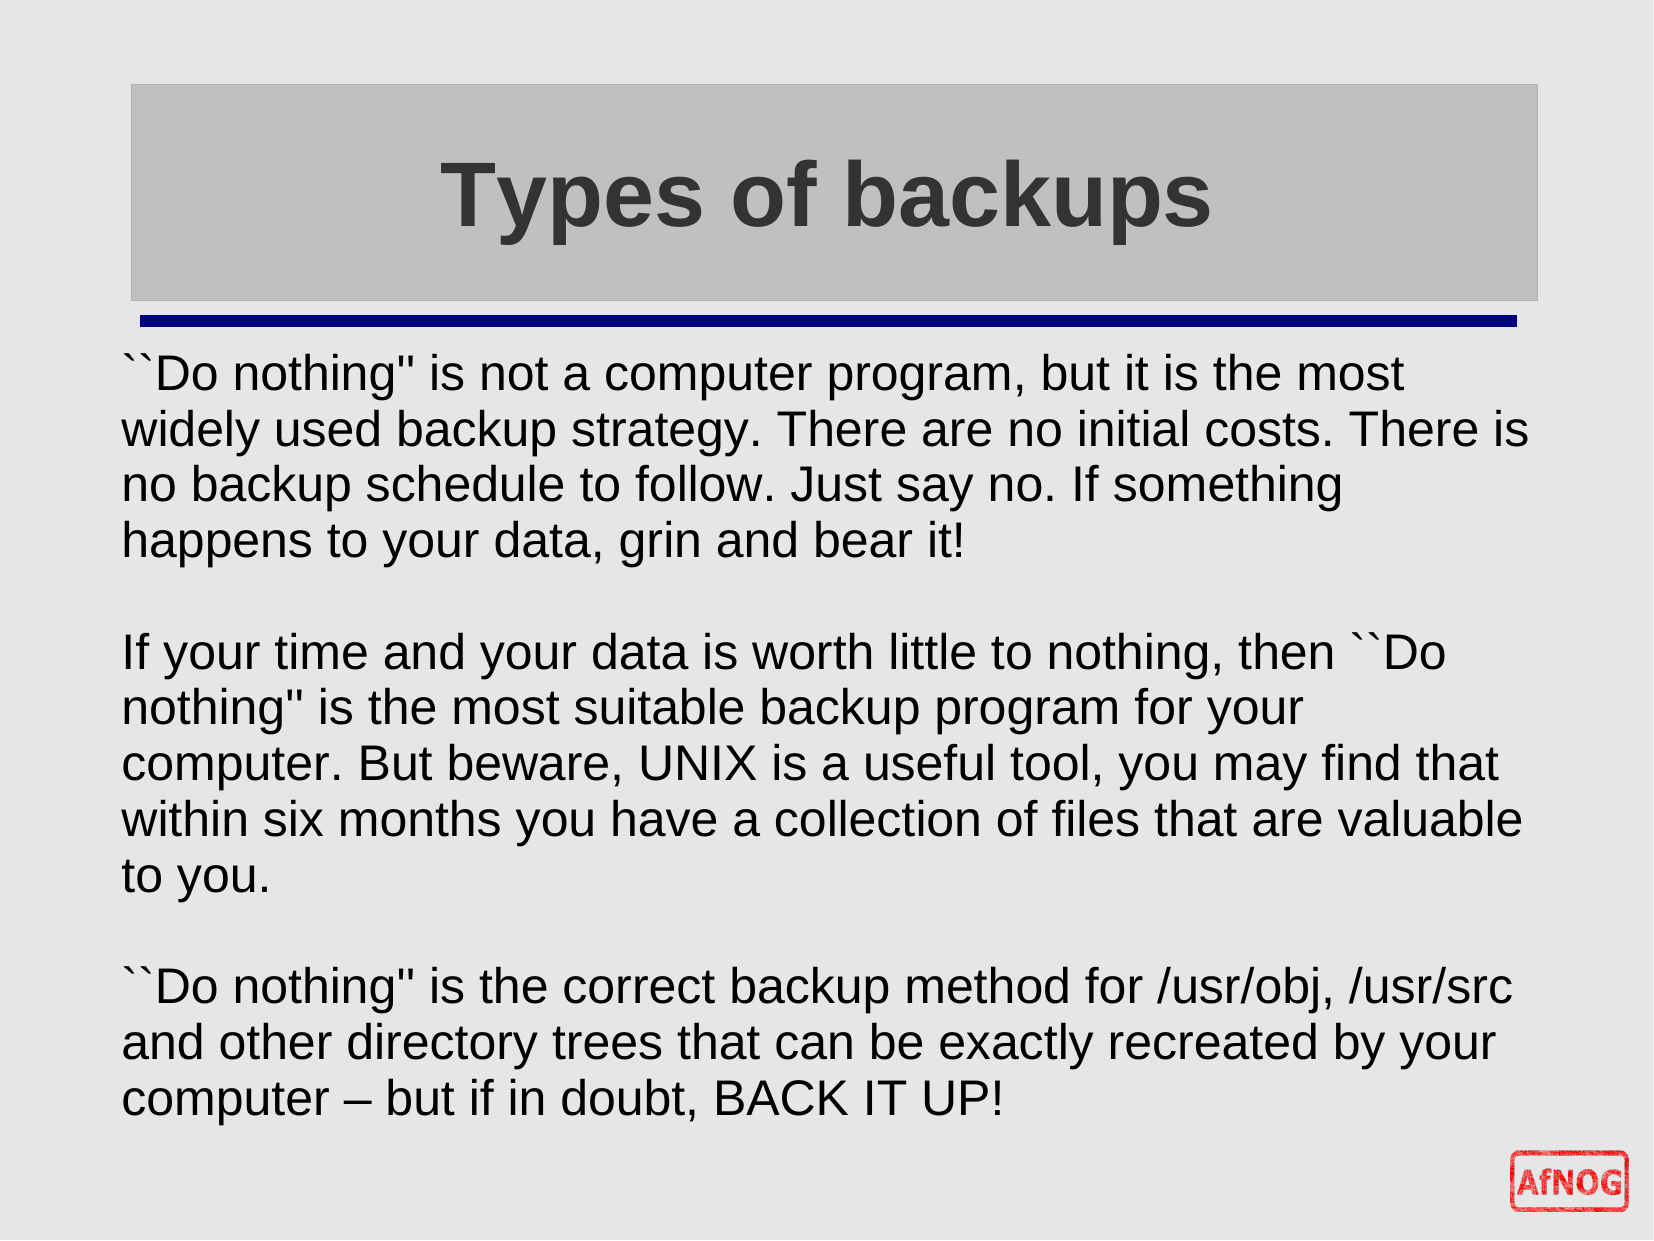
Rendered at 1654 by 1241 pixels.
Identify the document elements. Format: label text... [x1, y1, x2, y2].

picture [1510, 1150, 1629, 1212]
title Types of backups [121, 91, 1534, 299]
subtitle ``Do nothing'' is not a computer program, but it is the most widely used backup strategy. There are no initial costs. There is no backup schedule to follow. Just say no. If something happens to your data, grin and bear it! If your time and your data is worth little to nothing, then ``Do nothing'' is the most suitable backup program for your computer. But beware, UNIX is a useful tool, you may find that within six months you have a collection of files that are valuable to you. ``Do nothing'' is the correct backup method for /usr/obj, /usr/src and other directory trees that can be exactly recreated by your computer – but if in doubt, BACK IT UP! [121, 344, 1534, 1127]
